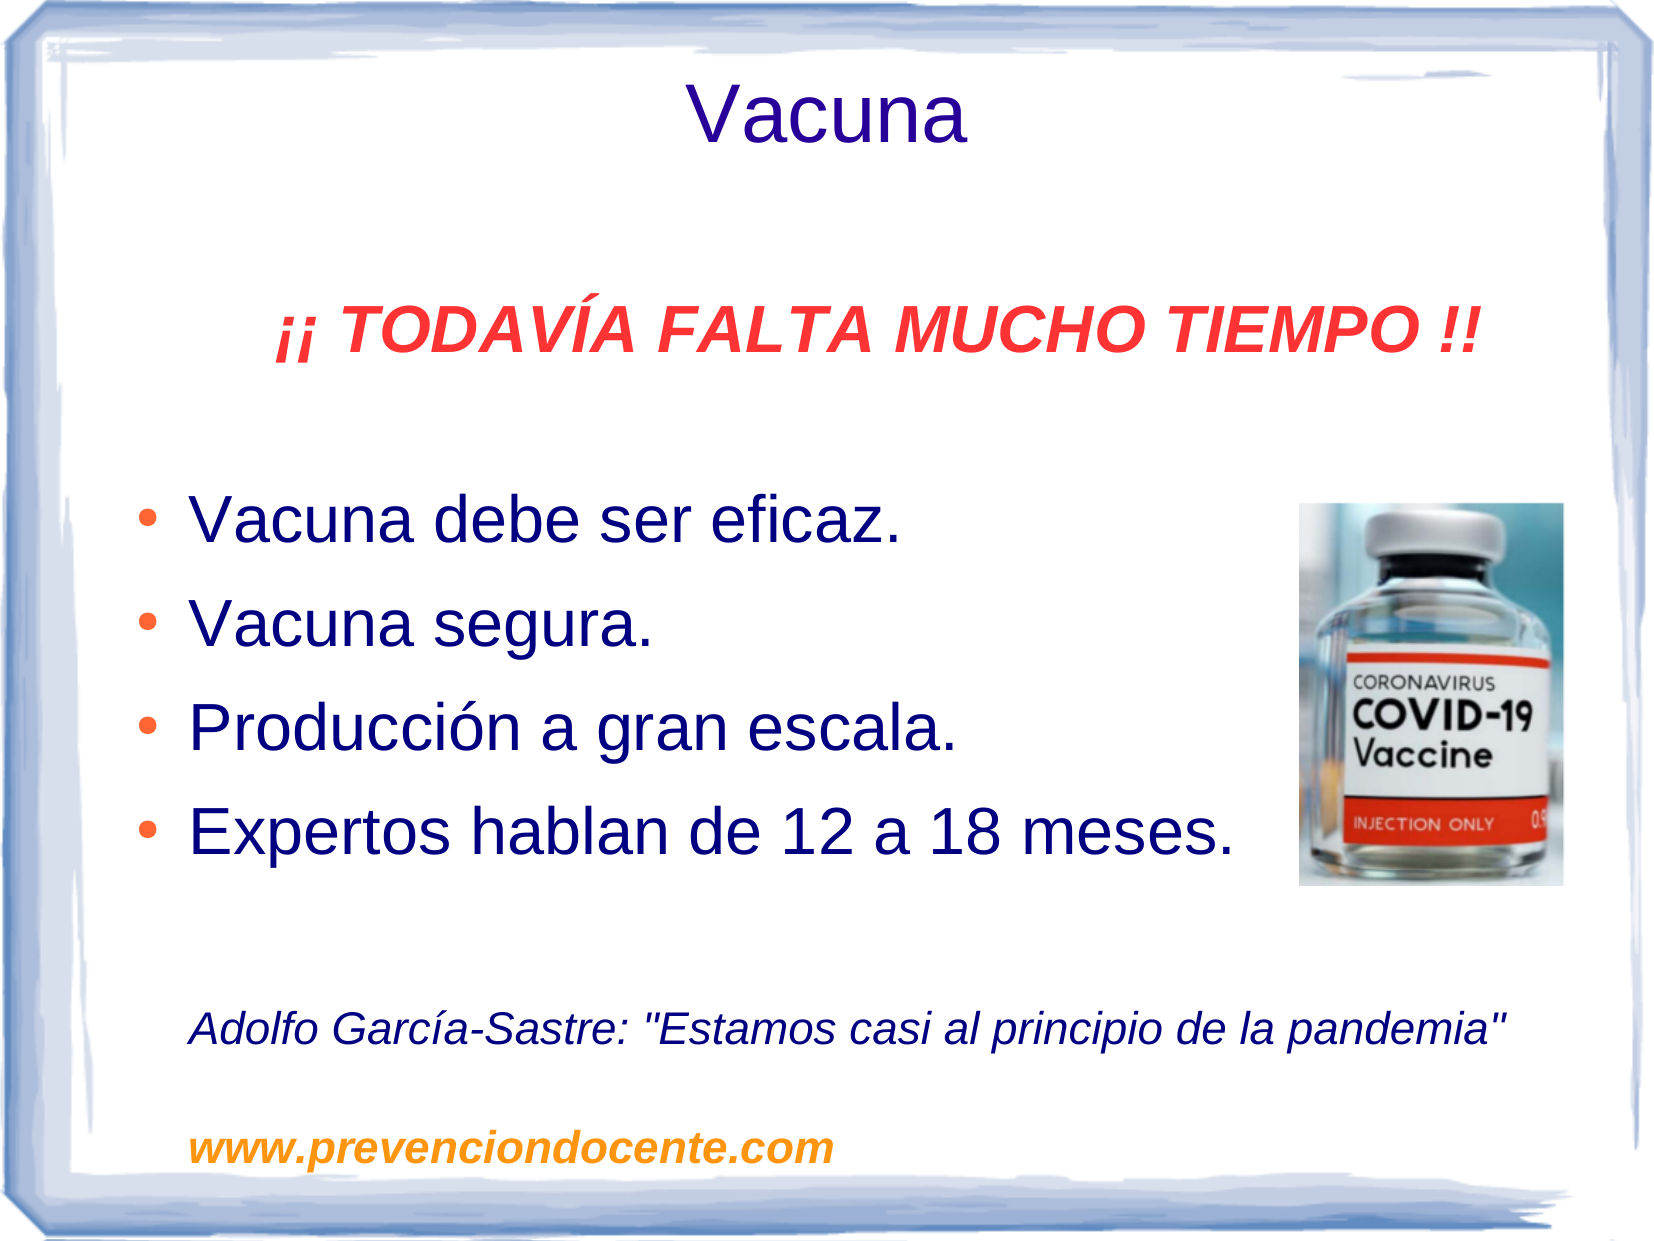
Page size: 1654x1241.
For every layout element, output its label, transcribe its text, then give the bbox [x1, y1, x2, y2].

title Vacuna [82, 49, 1571, 178]
list ¡¡ TODAVÍA FALTA MUCHO TIEMPO !! Vacuna debe ser eficaz. Vacuna segura. Producción a gran escala. Expertos hablan de 12 a 18 meses. Adolfo García-Sastre: "Estamos casi al principio de la pandemia" [118, 206, 1571, 1152]
picture [0, 0, 1654, 1241]
text_box www.prevenciondocente.com [118, 1122, 836, 1174]
